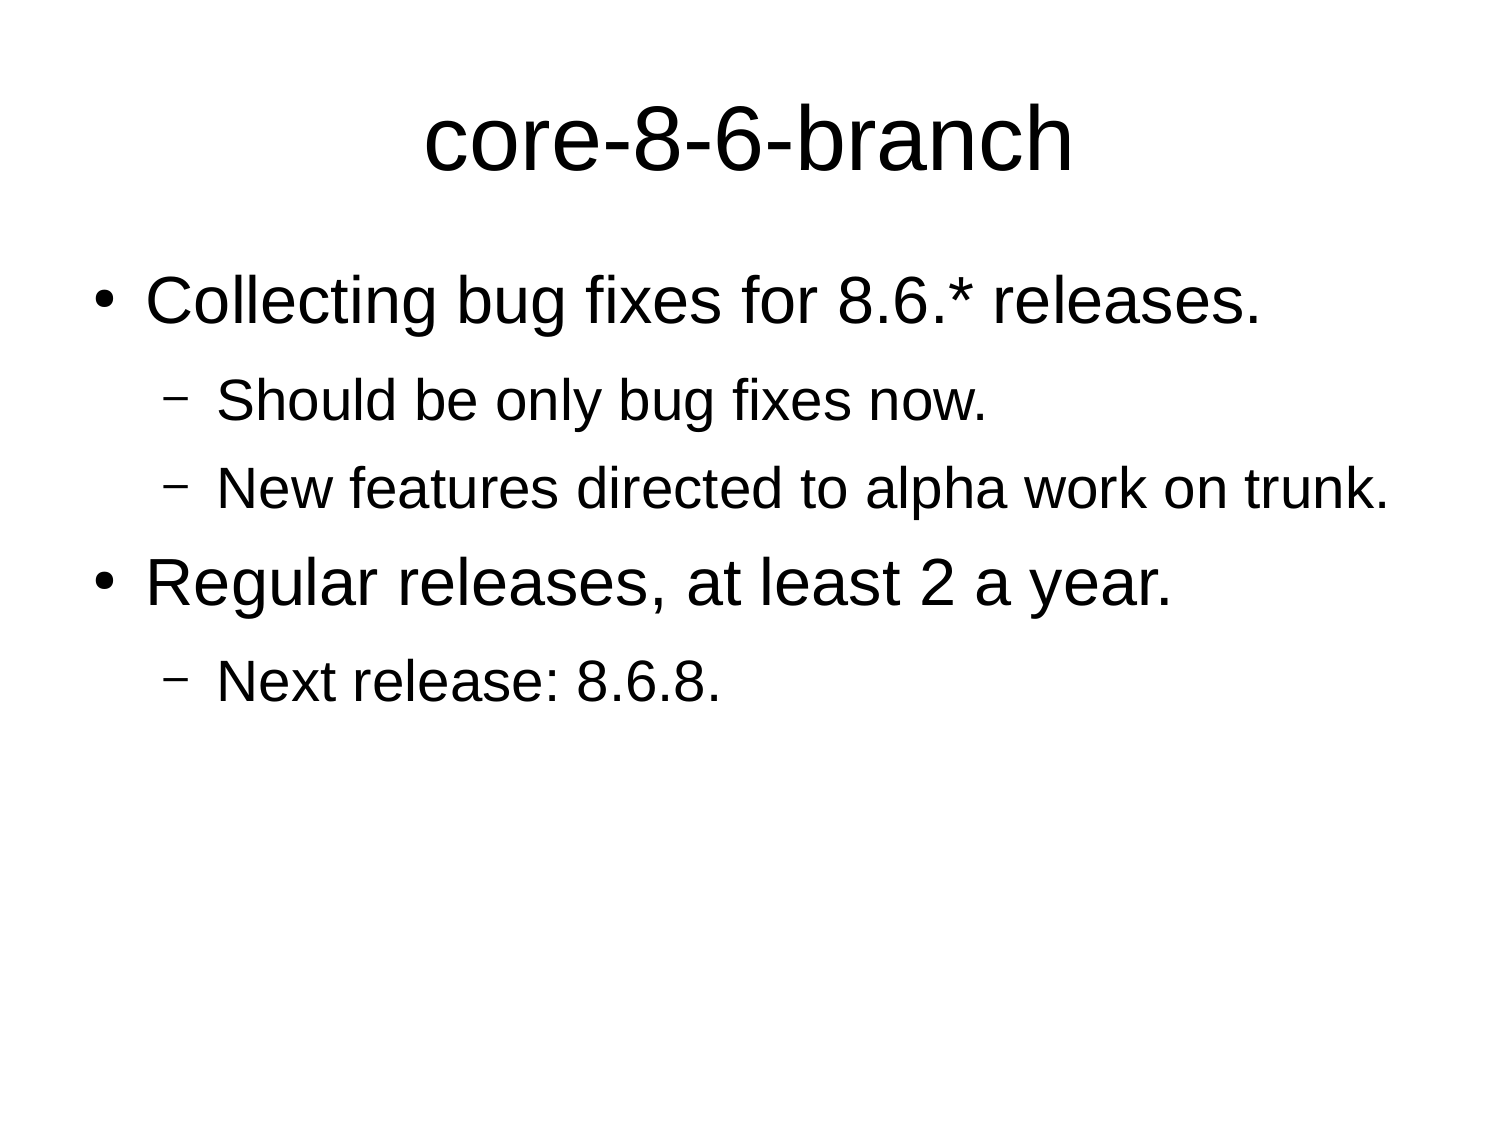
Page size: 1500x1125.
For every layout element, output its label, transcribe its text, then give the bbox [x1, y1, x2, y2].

list Collecting bug fixes for 8.6.* releases. Should be only bug fixes now. New features directed to alpha work on trunk. Regular releases, at least 2 a year. Next release: 8.6.8. [75, 263, 1425, 916]
title core-8-6-branch [75, 44, 1425, 233]
